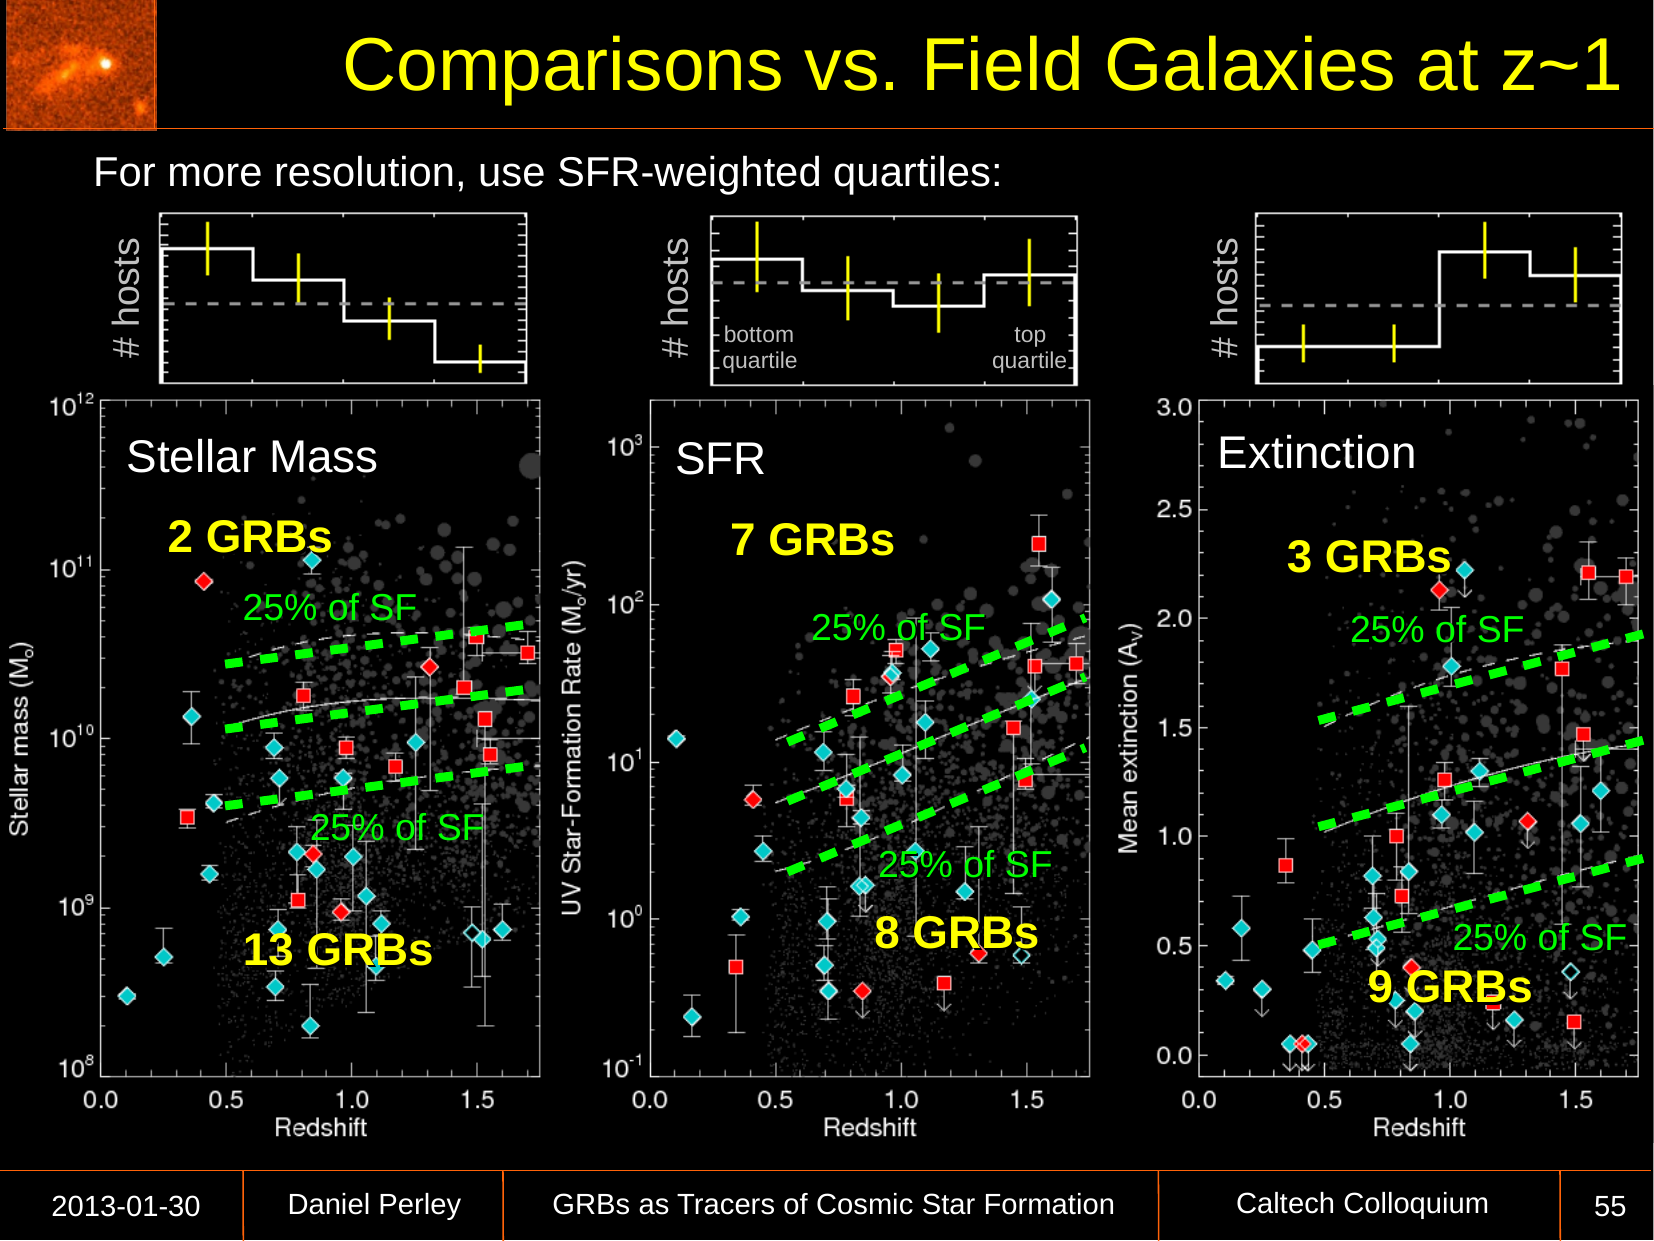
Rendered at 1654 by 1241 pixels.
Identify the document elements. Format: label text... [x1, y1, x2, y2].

text_box 13 GRBs [225, 913, 488, 986]
text_box # hosts [643, 206, 707, 411]
text_box bottom top quartile quartile [688, 311, 1102, 384]
text_box 9 GRBs [1350, 951, 1613, 1024]
text_box # hosts [94, 206, 158, 411]
text_box 8 GRBs [856, 896, 1120, 969]
title Comparisons vs. Field Galaxies at z~1 [187, 21, 1624, 108]
picture [7, 0, 154, 128]
text_box 25% of SF [225, 576, 526, 639]
text_box 3 GRBs [1269, 520, 1532, 593]
text_box Extinction [1200, 417, 1613, 490]
text_box 25% of SF [1332, 597, 1633, 661]
text_box 25% of SF [1434, 905, 1654, 969]
text_box 25% of SF [793, 595, 1094, 659]
text_box 2 GRBs [150, 501, 413, 574]
text_box Stellar Mass [108, 420, 522, 493]
picture [0, 208, 1654, 1143]
text_box For more resolution, use SFR-weighted quartiles: [75, 138, 1501, 206]
text_box # hosts [1192, 206, 1256, 411]
text_box 25% of SF [860, 833, 1161, 896]
picture [707, 211, 1086, 311]
text_box 25% of SF [292, 795, 593, 859]
text_box 7 GRBs [712, 503, 976, 577]
text_box SFR [657, 422, 1070, 496]
